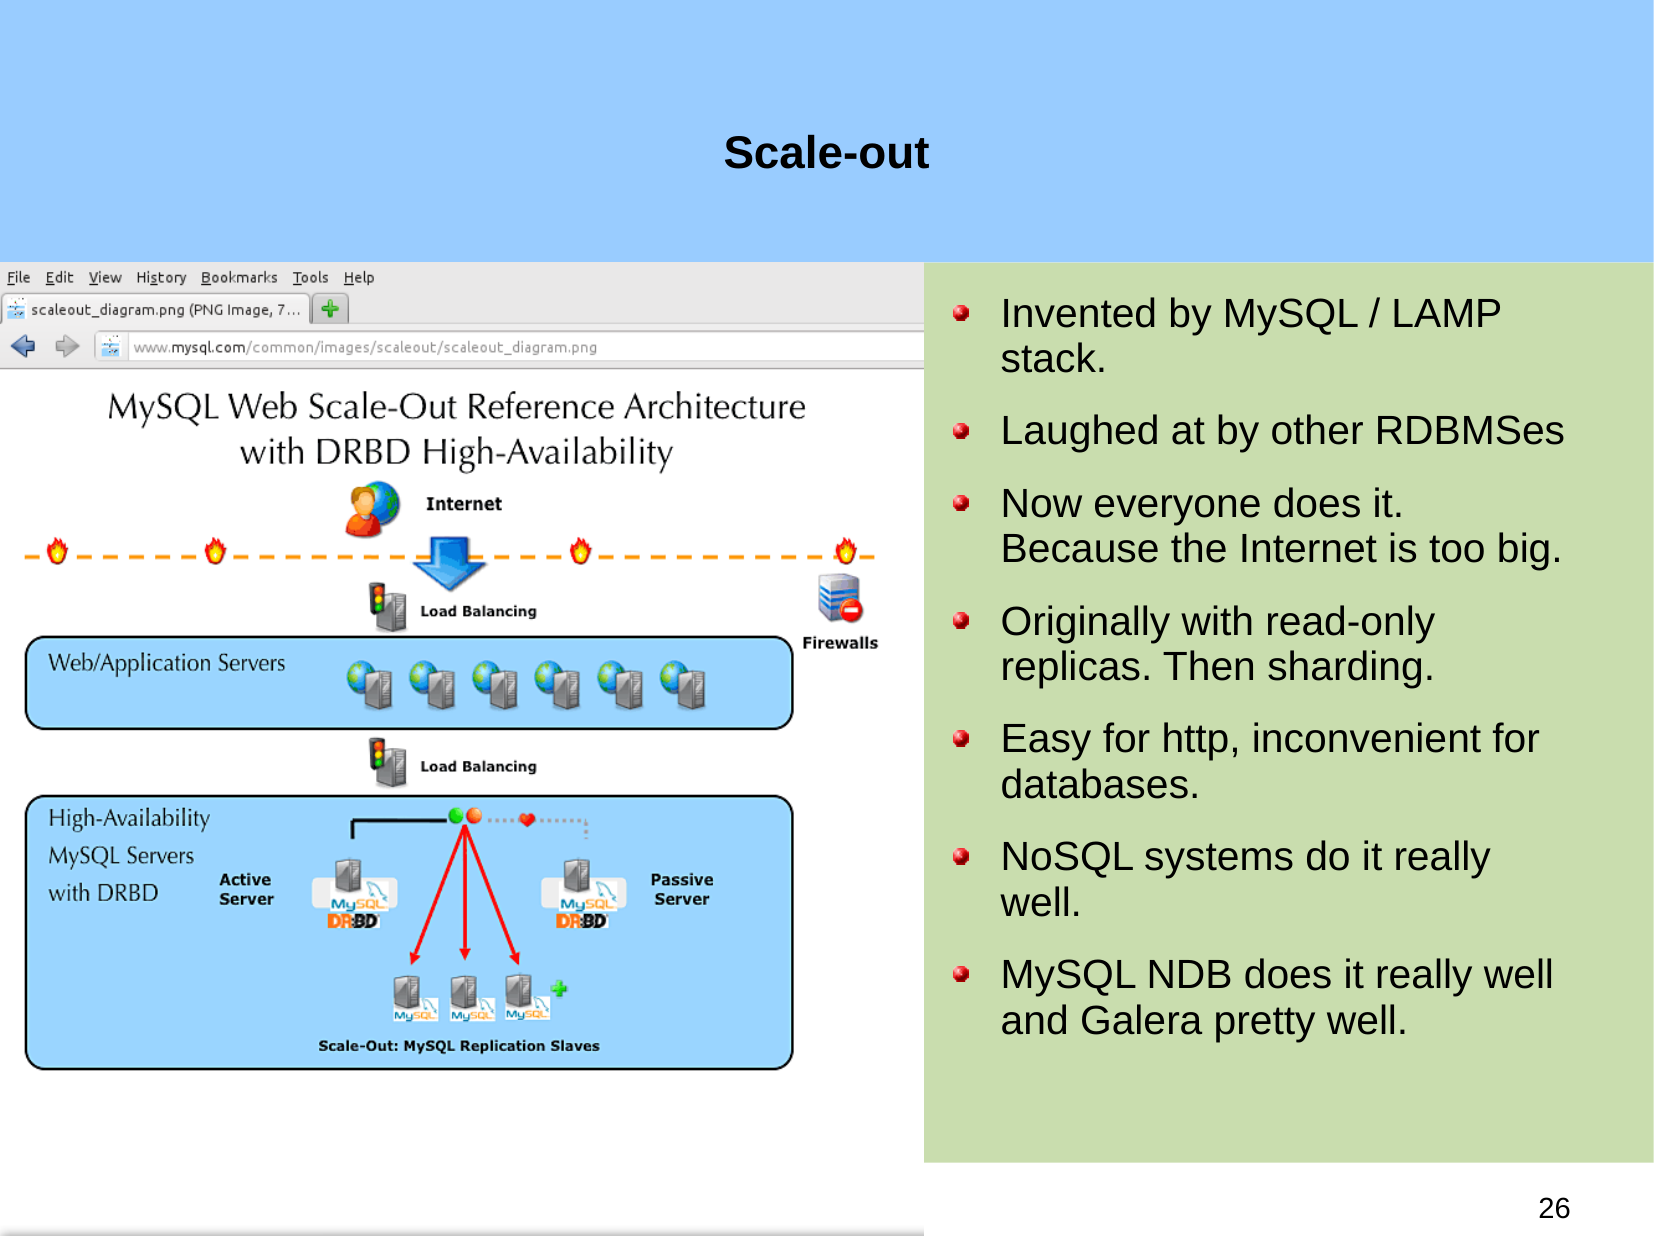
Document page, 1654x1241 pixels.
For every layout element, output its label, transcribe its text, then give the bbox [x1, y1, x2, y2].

picture [0, 262, 924, 1236]
title Scale-out [82, 49, 1571, 257]
list Invented by MySQL / LAMP stack. Laughed at by other RDBMSes Now everyone does it. Because the Internet is too big. Originally with read-only replicas. Then sharding. Easy for http, inconvenient for databases. NoSQL systems do it really well. MySQL NDB does it really well and Galera pretty well. [937, 290, 1572, 1109]
